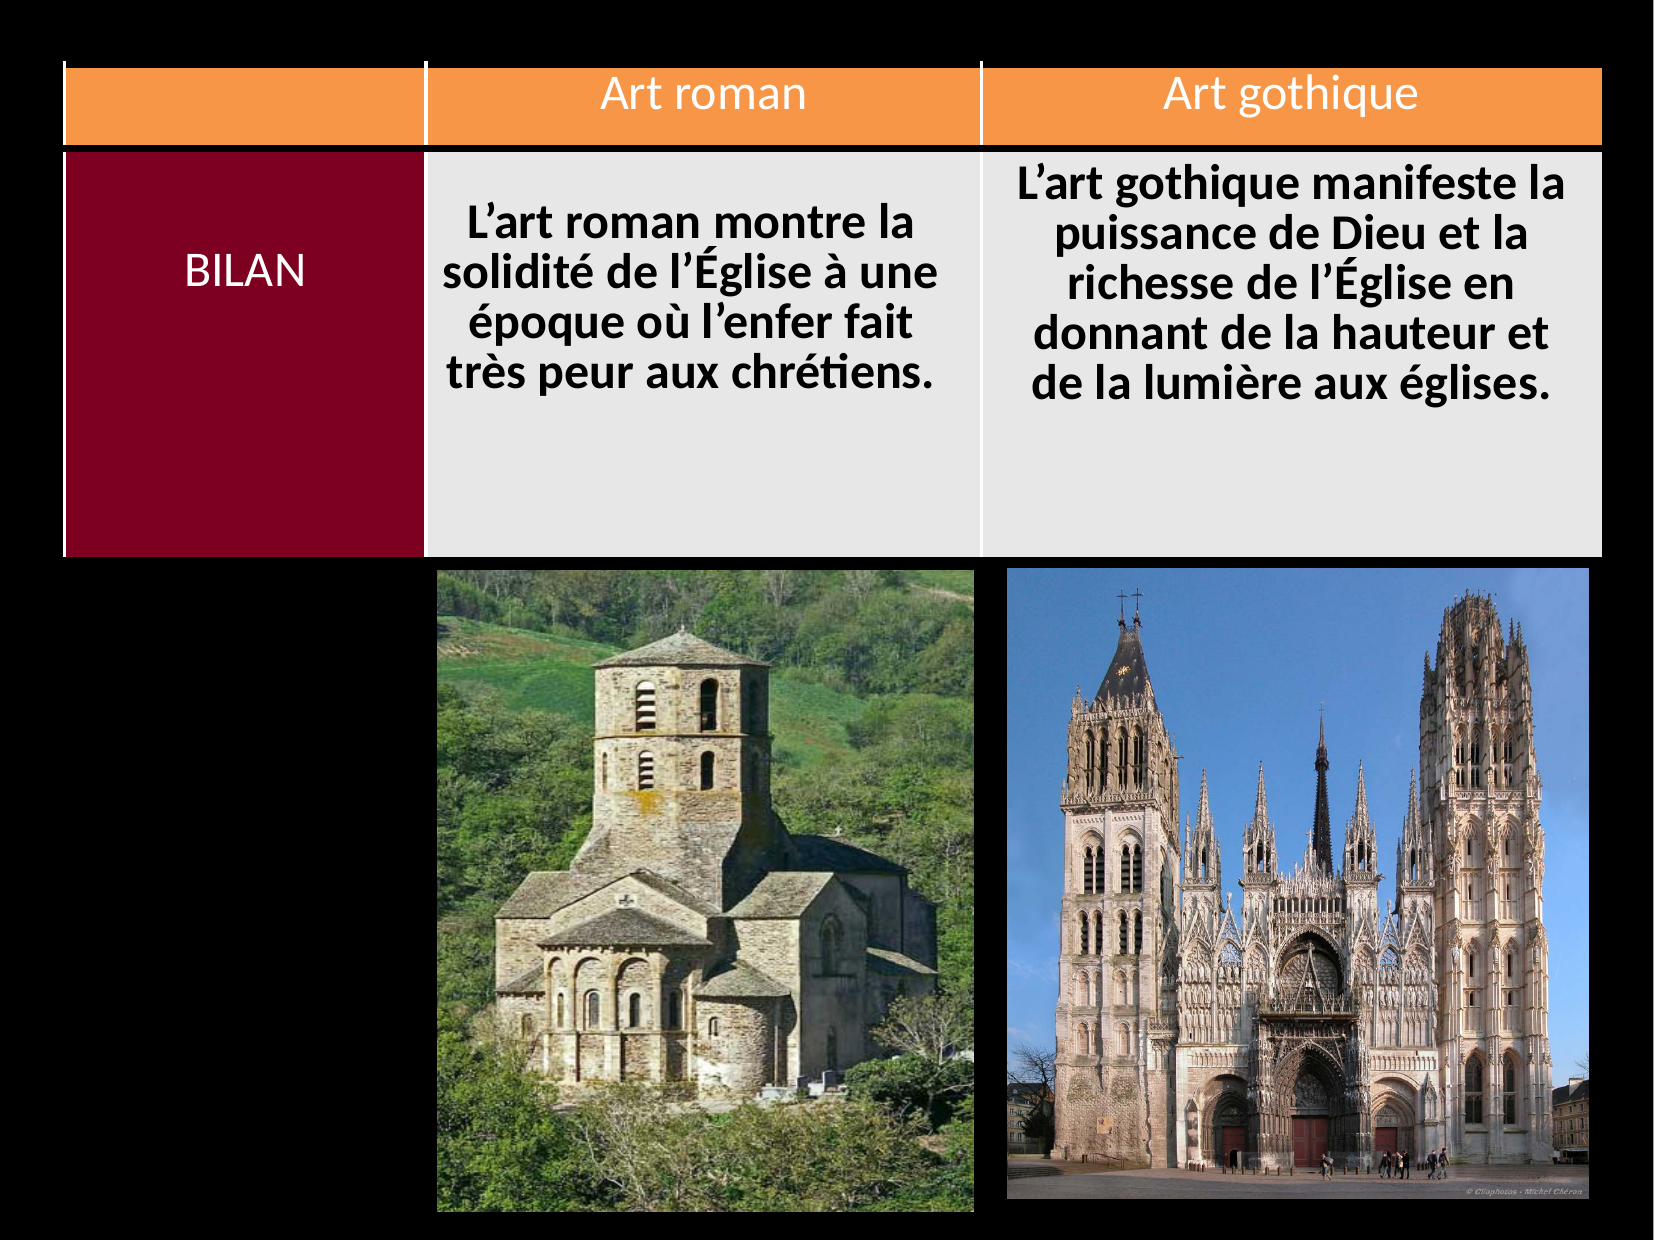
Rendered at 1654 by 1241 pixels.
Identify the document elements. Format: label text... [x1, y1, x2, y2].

table_cell [428, 152, 980, 557]
table_header Art roman [428, 68, 980, 145]
text_box L’art gothique manifeste la puissance de Dieu et la richesse de l’Église en donnant de la hauteur et de la lumière aux églises. [994, 154, 1589, 556]
table_cell BILAN [66, 152, 424, 557]
picture [1007, 568, 1589, 1199]
table_header Art gothique [983, 68, 1602, 145]
text_box L’art roman montre la solidité de l’Église à une époque où l’enfer fait très peur aux chrétiens. [426, 193, 956, 504]
table_cell [983, 152, 1602, 557]
table_header [66, 68, 424, 145]
picture [437, 570, 974, 1212]
